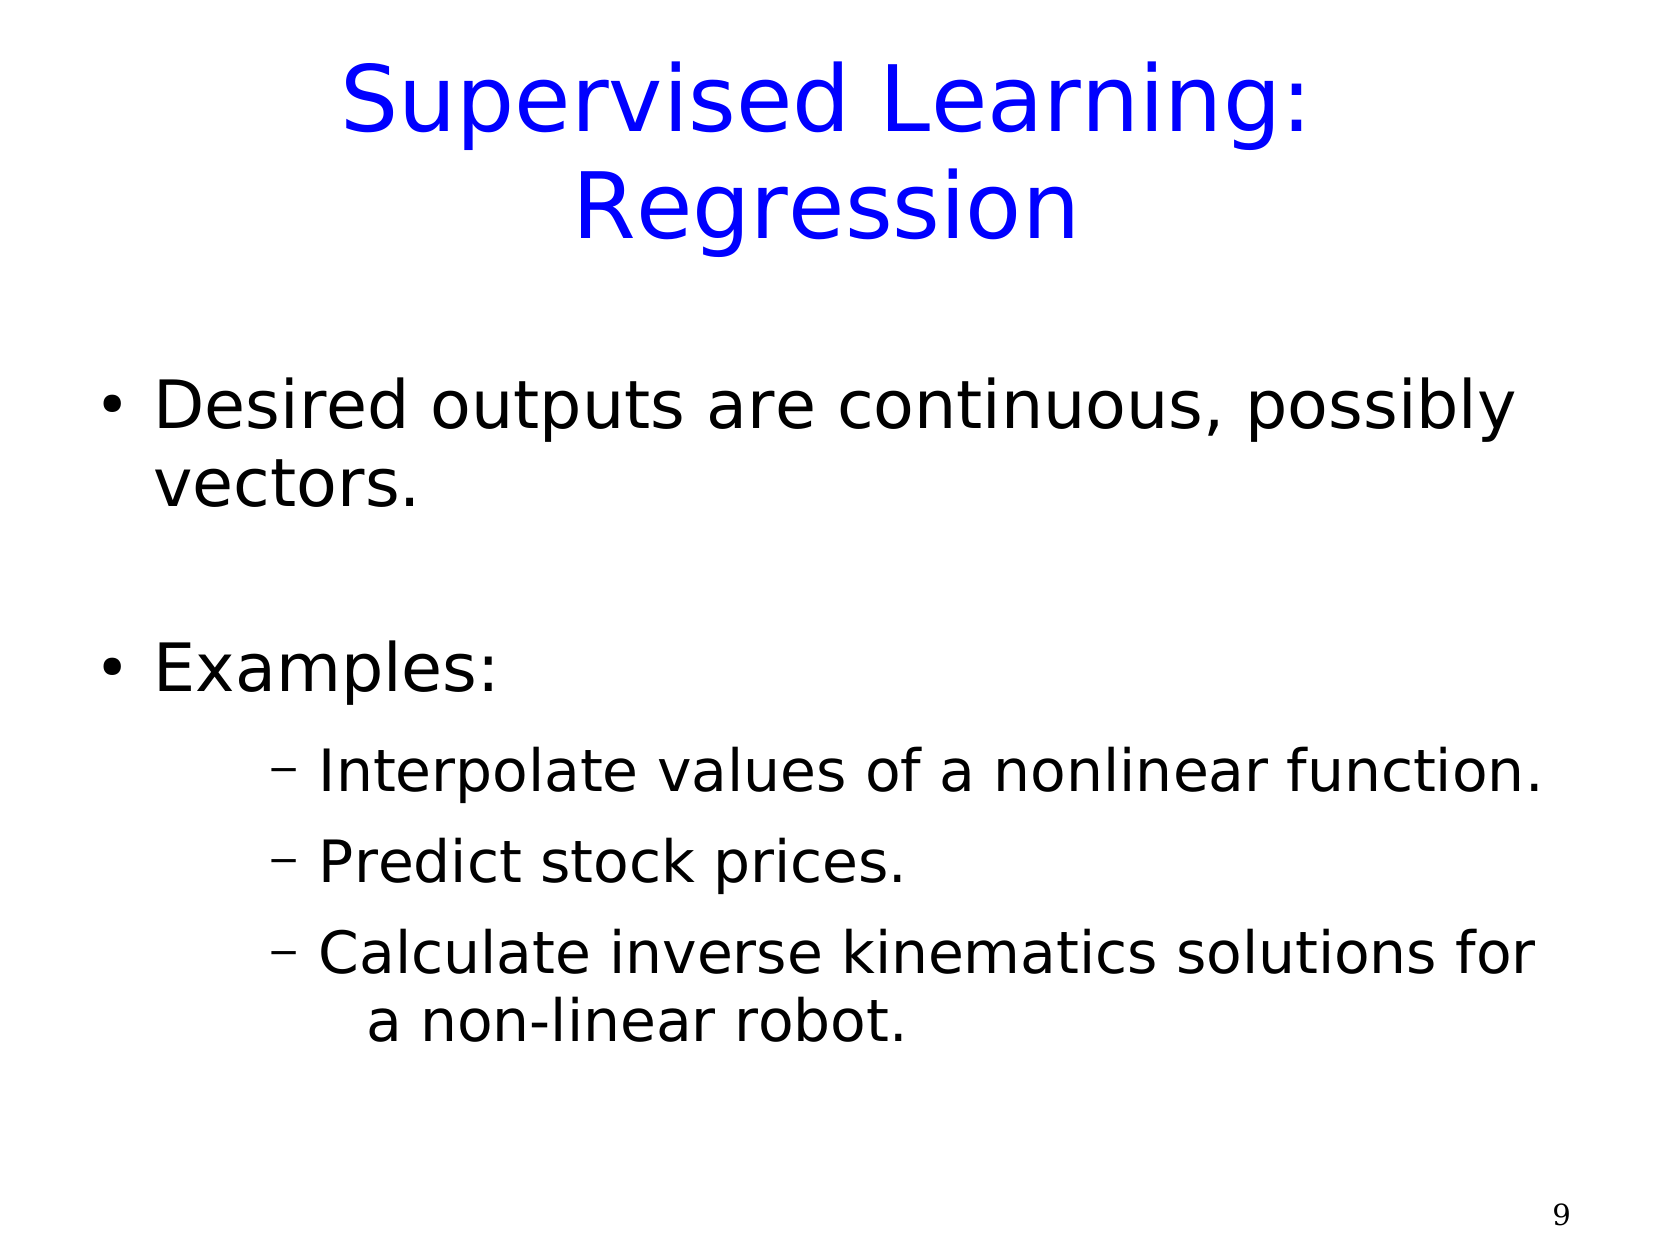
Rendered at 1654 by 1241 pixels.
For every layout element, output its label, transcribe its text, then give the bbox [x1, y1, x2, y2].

title Supervised Learning: Regression [82, 45, 1571, 261]
list Desired outputs are continuous, possibly vectors. Examples: Interpolate values of a nonlinear function. Predict stock prices. Calculate inverse kinematics solutions for a non-linear robot. [82, 366, 1571, 1186]
